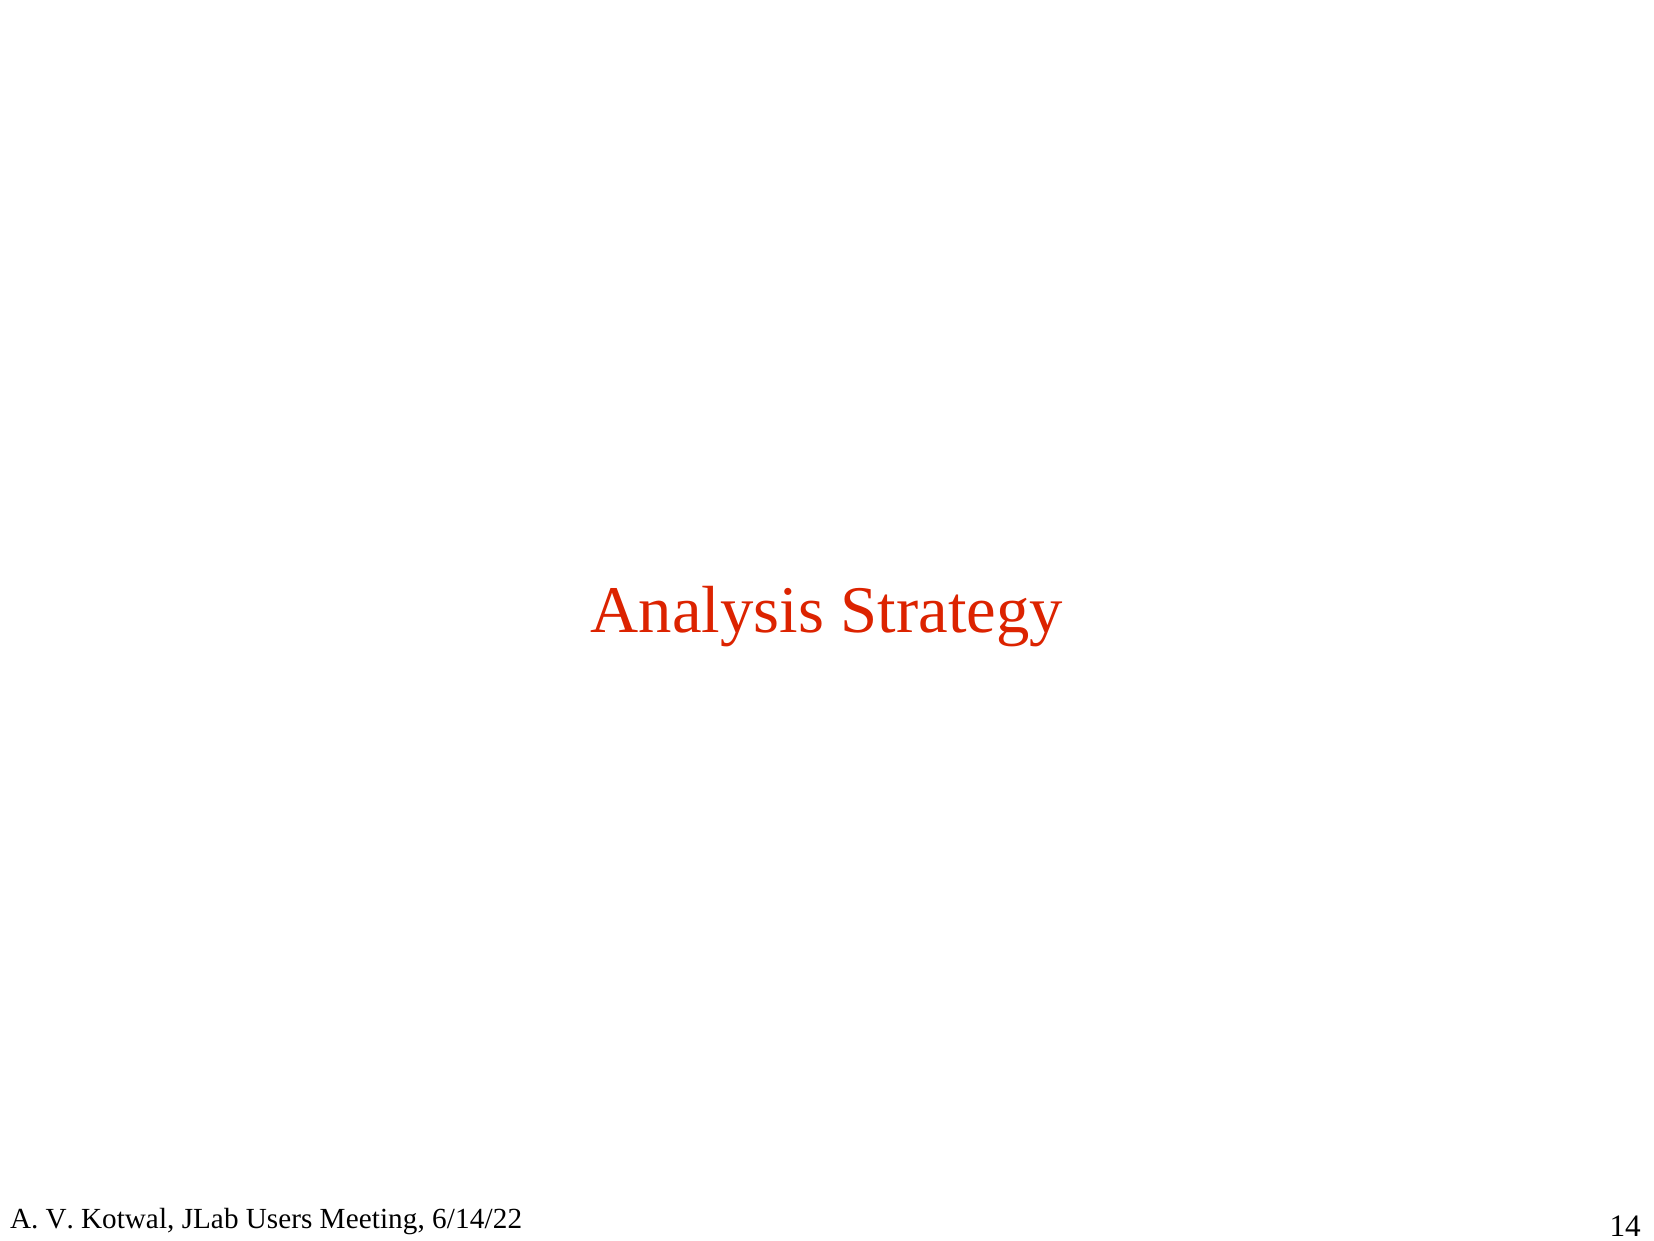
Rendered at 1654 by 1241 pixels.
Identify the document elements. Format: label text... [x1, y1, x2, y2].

title Analysis Strategy [121, 539, 1534, 681]
